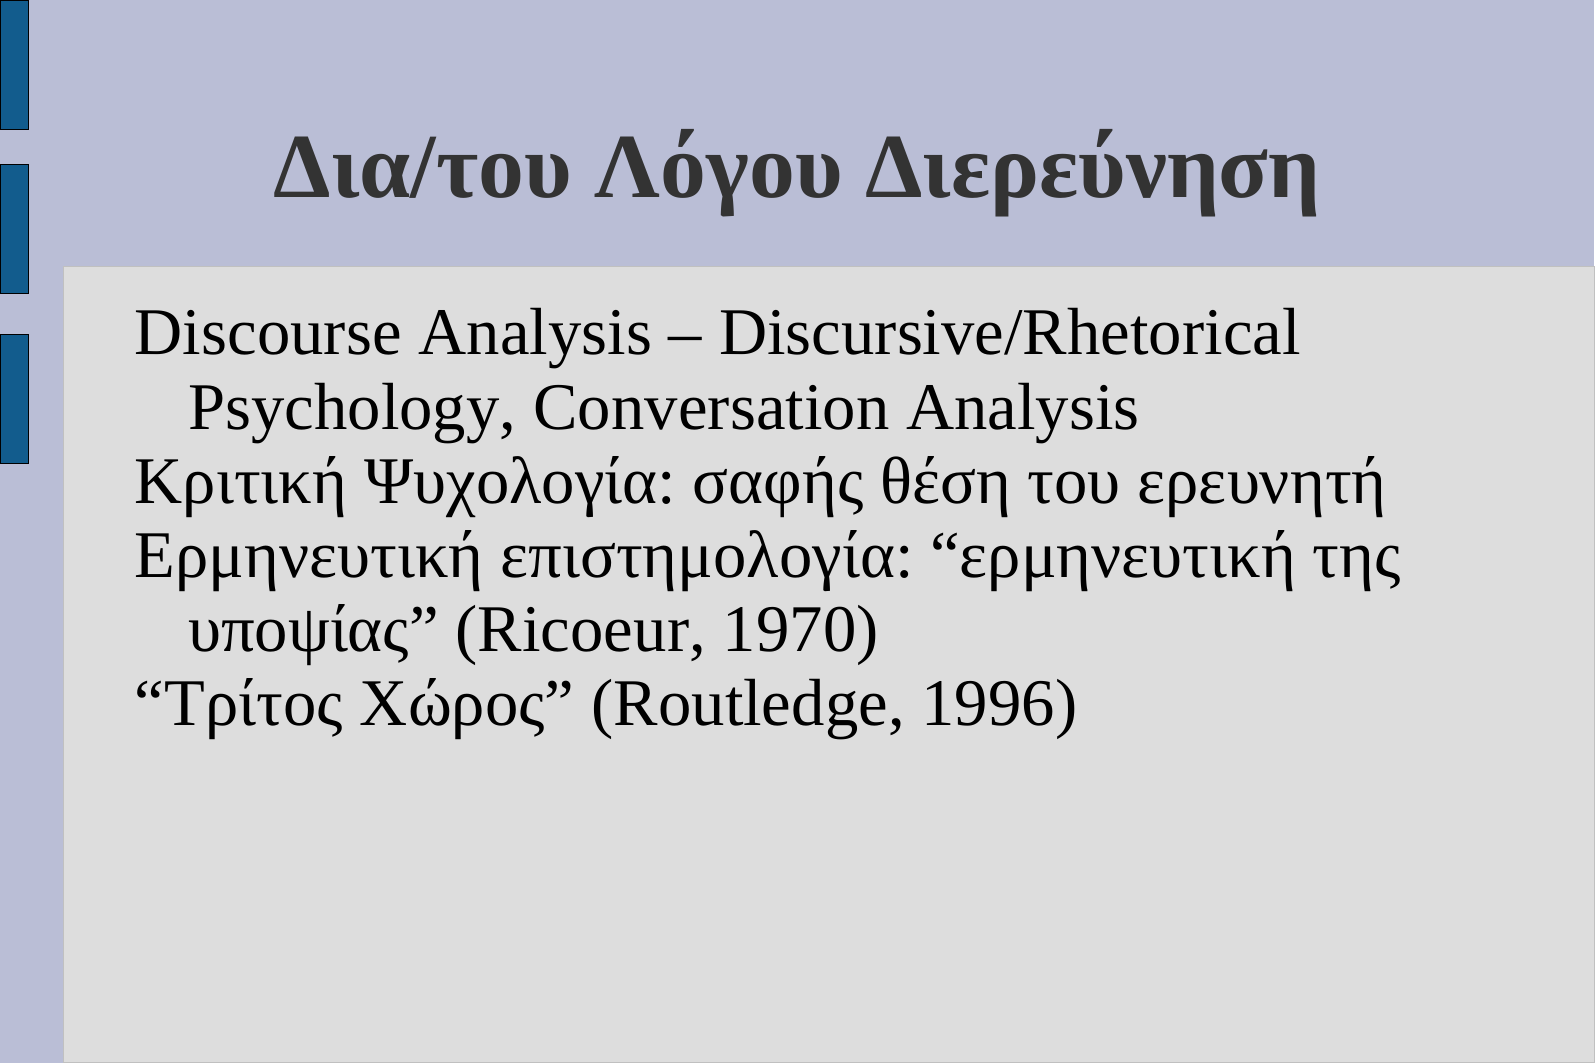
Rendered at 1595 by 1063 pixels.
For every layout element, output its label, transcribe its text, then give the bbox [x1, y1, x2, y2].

title Δια/του Λόγου Διερεύνηση [117, 85, 1479, 249]
list Discourse Analysis – Discursive/Rhetorical Psychology, Conversation Analysis Κριτική Ψυχολογία: σαφής θέση του ερευνητή Ερμηνευτική επιστημολογία: “ερμηνευτική της υποψίας” (Ricoeur, 1970) “Τρίτος Χώρος” (Routledge, 1996) [117, 295, 1479, 951]
